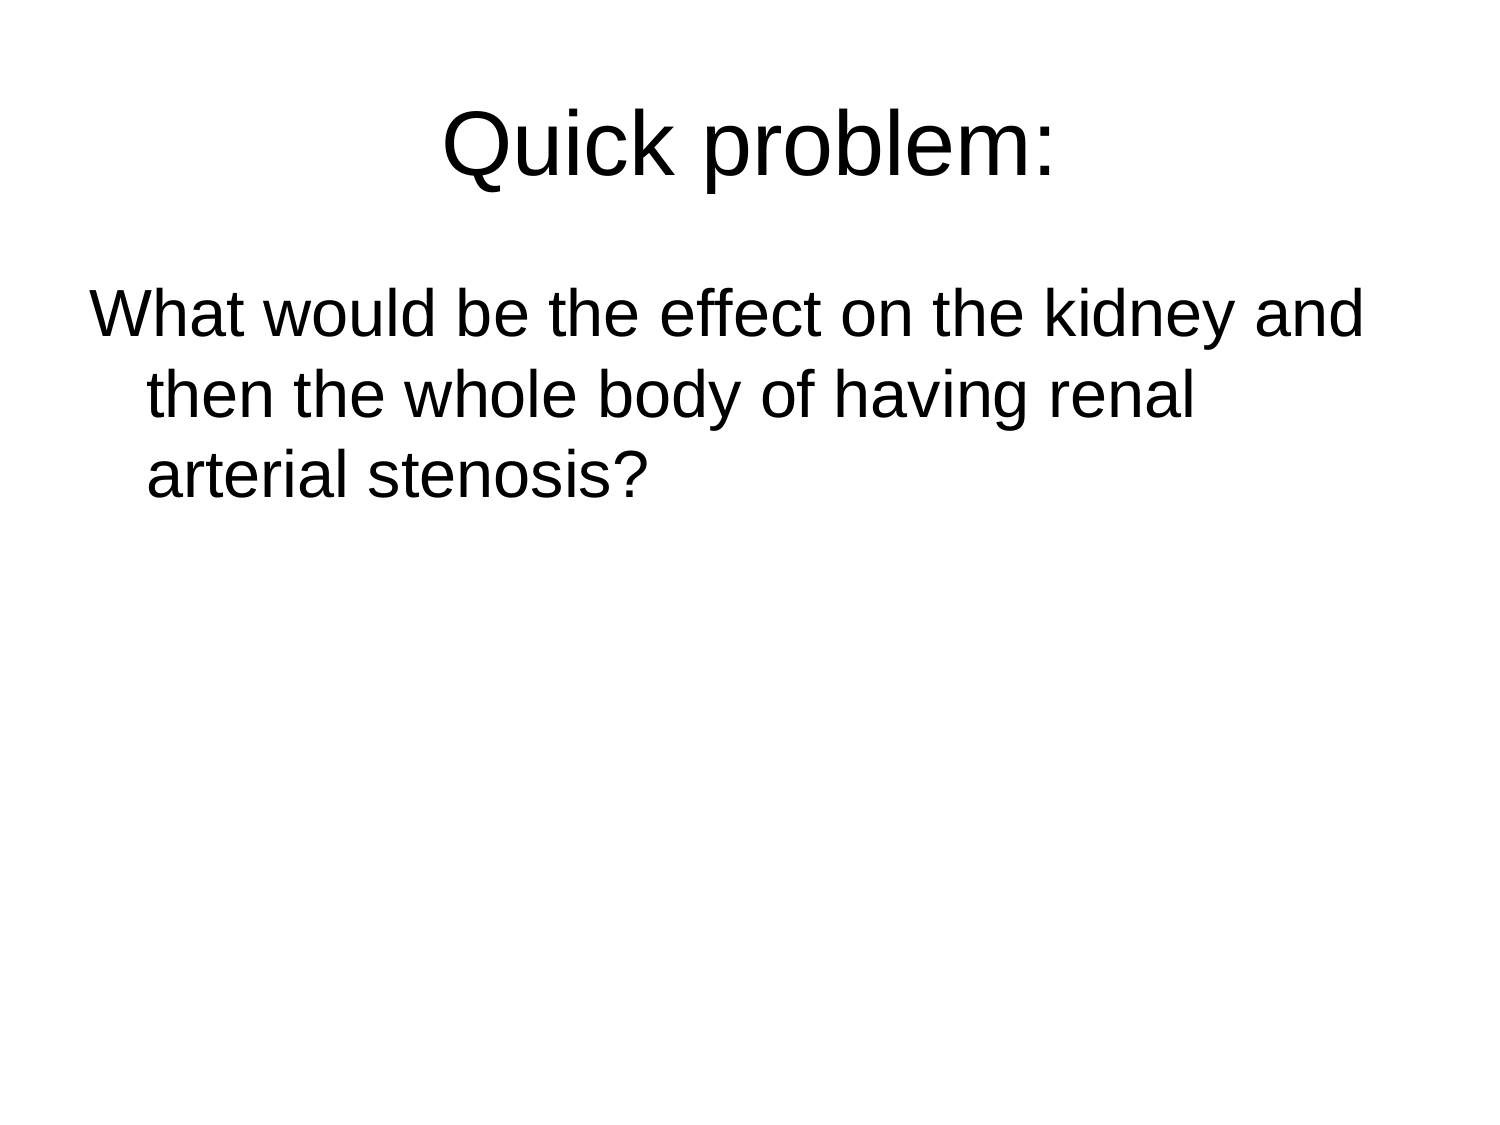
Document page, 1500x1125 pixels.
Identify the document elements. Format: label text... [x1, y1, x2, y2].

list What would be the effect on the kidney and then the whole body of having renal arterial stenosis? [75, 262, 1426, 1005]
title Quick problem: [75, 45, 1426, 233]
